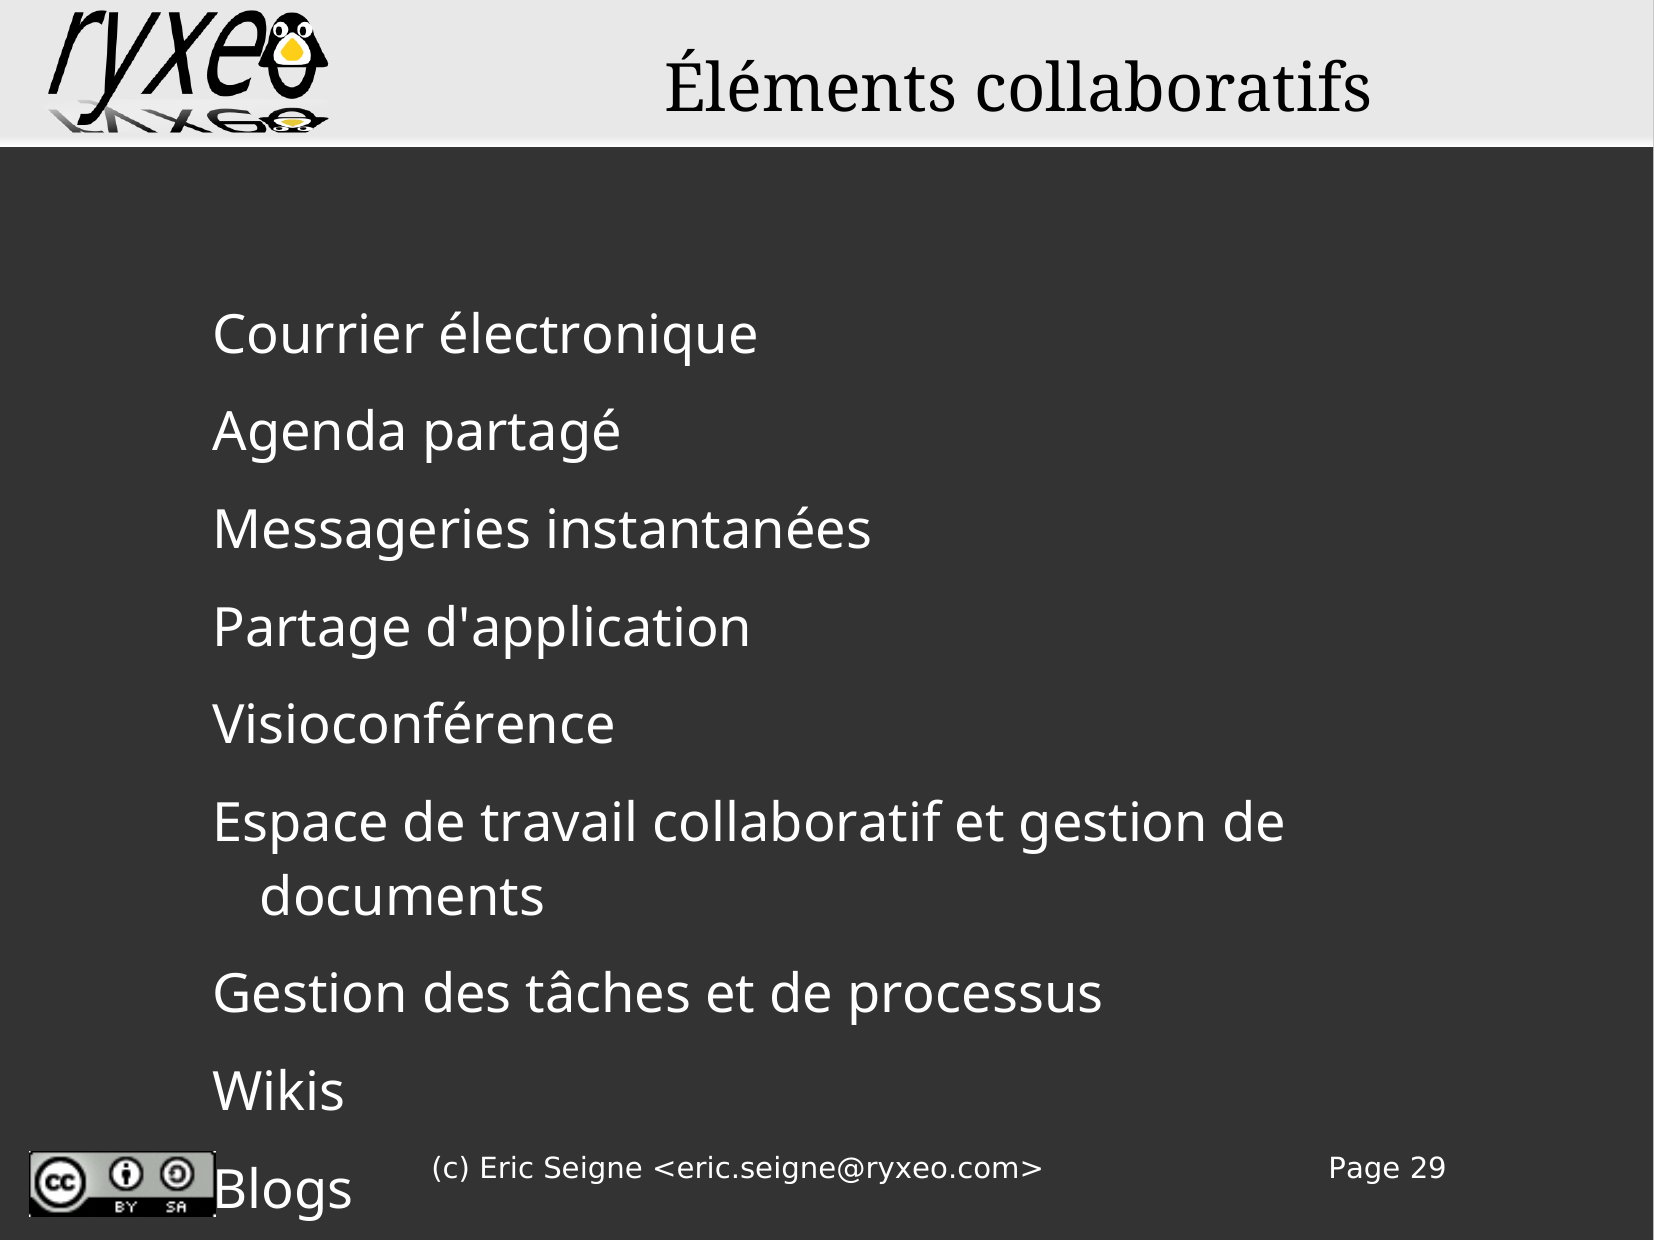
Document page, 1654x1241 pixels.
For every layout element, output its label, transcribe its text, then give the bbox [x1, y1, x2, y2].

title Éléments collaboratifs [442, 29, 1595, 142]
list Courrier électronique Agenda partagé Messageries instantanées Partage d'application Visioconférence Espace de travail collaboratif et gestion de documents Gestion des tâches et de processus Wikis Blogs [118, 295, 1522, 1206]
picture [29, 1151, 216, 1217]
picture [0, 0, 1654, 147]
